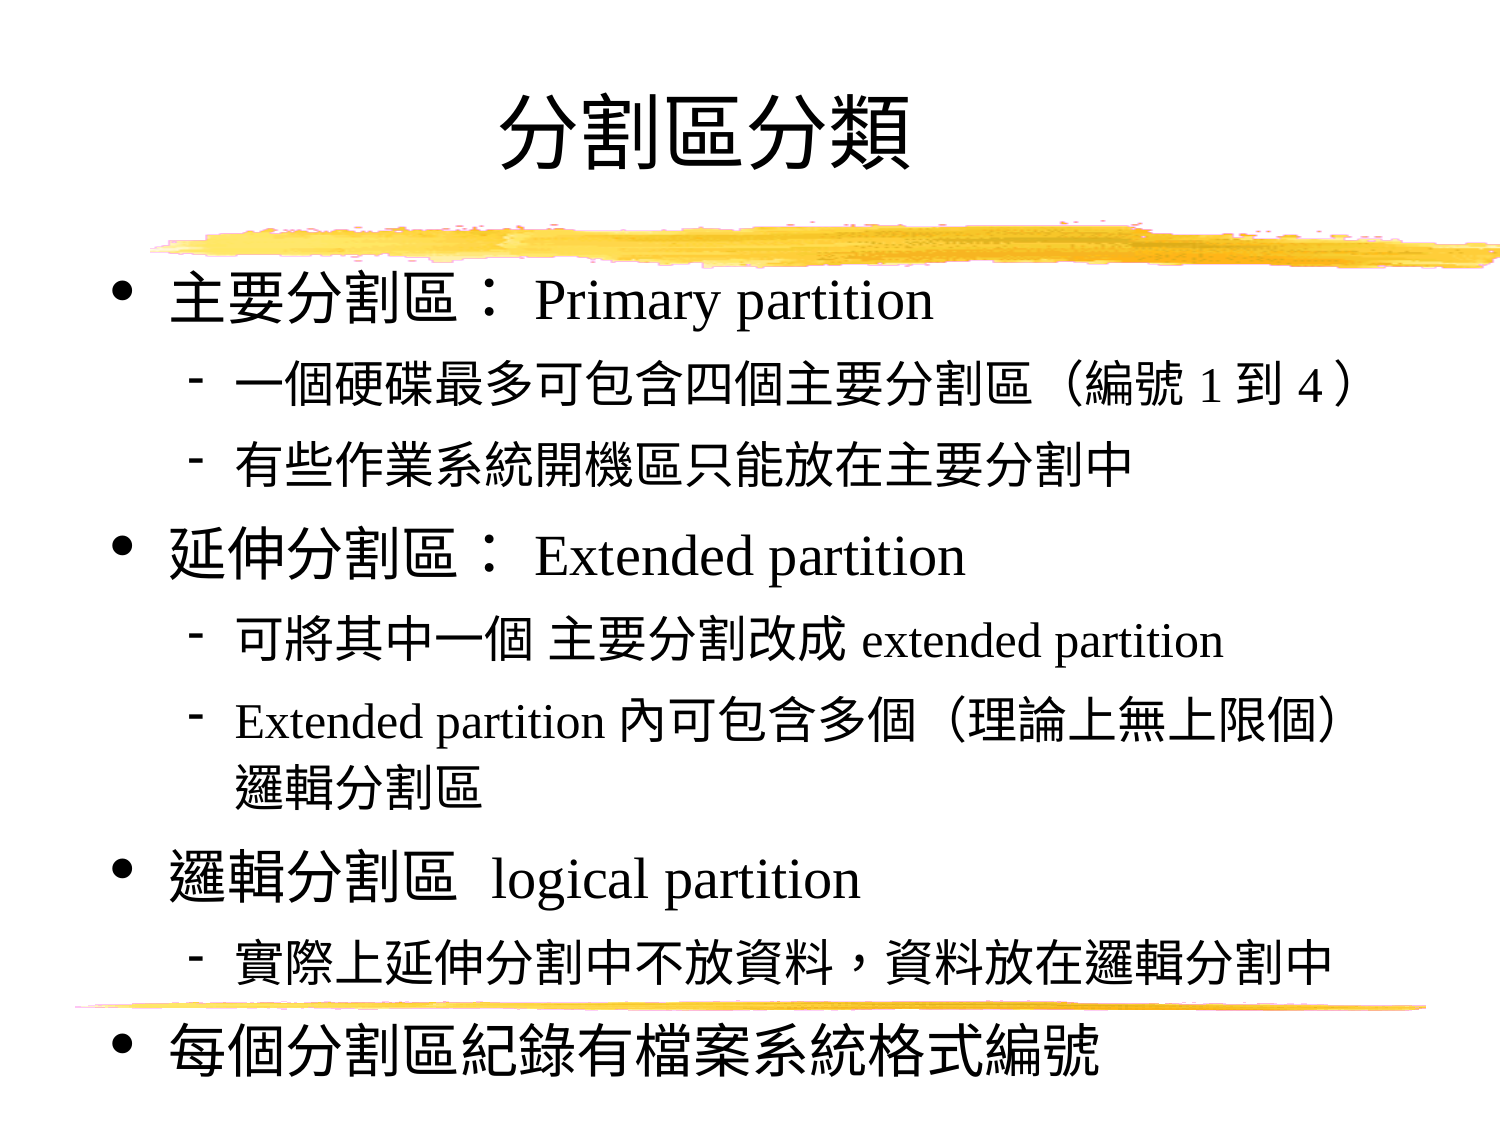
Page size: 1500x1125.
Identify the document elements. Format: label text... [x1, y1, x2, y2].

list 主要分割區：Primary partition 一個硬碟最多可包含四個主要分割區（編號1到4） 有些作業系統開機區只能放在主要分割中 延伸分割區：Extended partition 可將其中一個 主要分割改成extended partition Extended partition內可包含多個（理論上無上限個）邏輯分割區 邏輯分割區 logical partition 實際上延伸分割中不放資料，資料放在邏輯分割中 每個分割區紀錄有檔案系統格式編號 [112, 257, 1388, 1003]
title 分割區分類 [66, 37, 1342, 225]
picture [150, 215, 1500, 279]
picture [75, 999, 1426, 1013]
